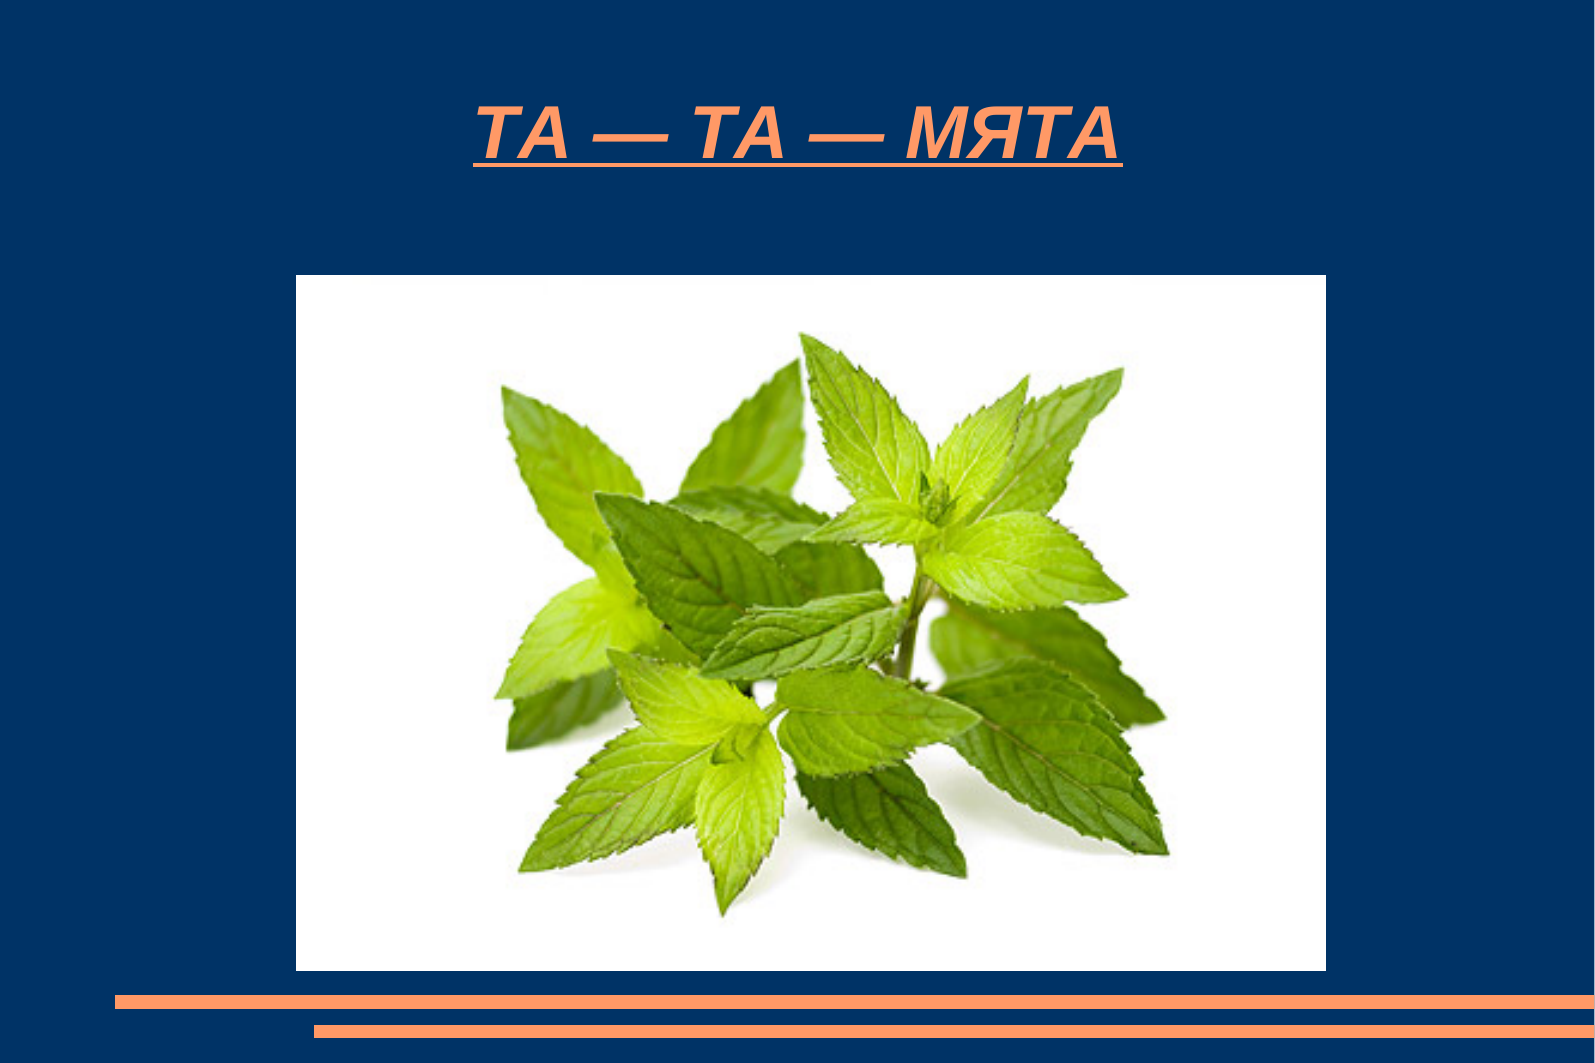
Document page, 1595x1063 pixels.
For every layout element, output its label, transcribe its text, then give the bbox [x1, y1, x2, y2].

picture [296, 276, 1326, 971]
title ТА — ТА — МЯТА [117, 39, 1479, 218]
